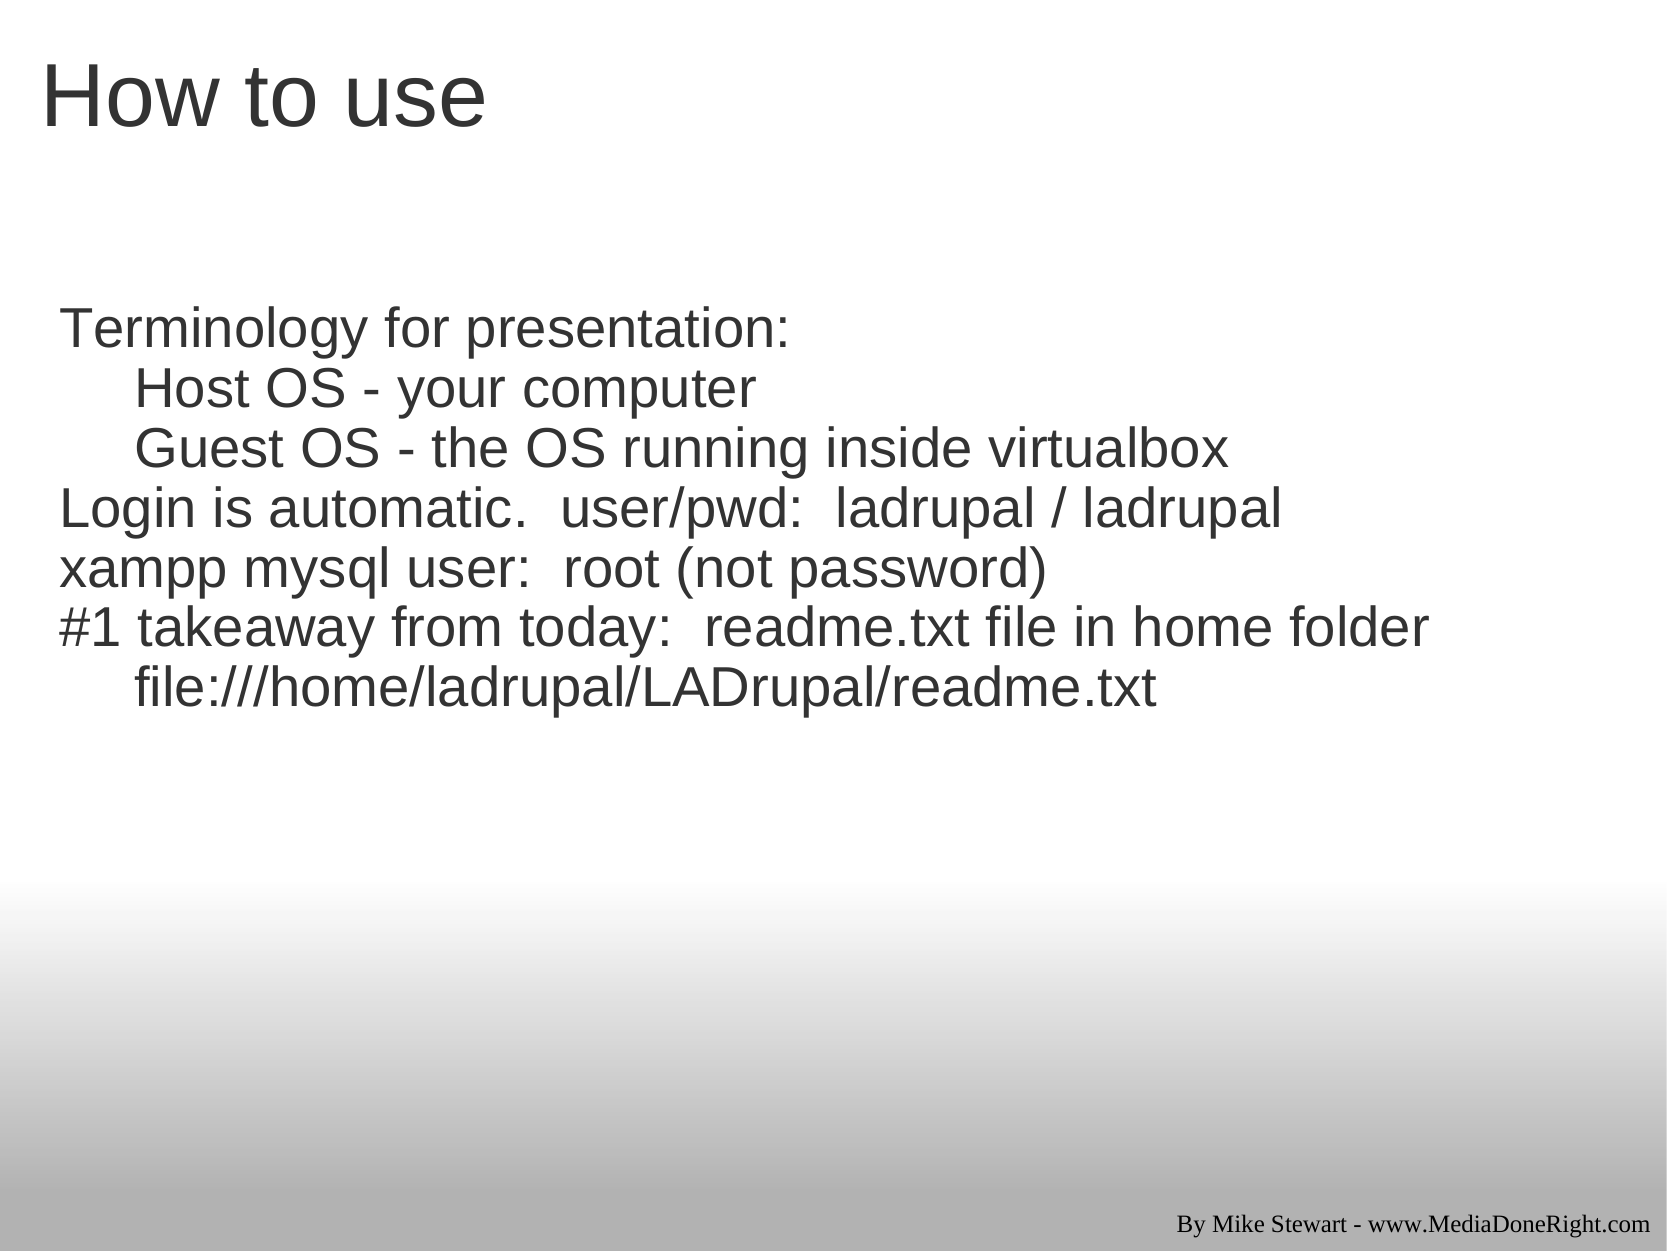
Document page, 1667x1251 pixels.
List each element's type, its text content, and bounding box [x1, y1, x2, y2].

picture [0, 0, 1667, 1251]
text_box By Mike Stewart - www.MediaDoneRight.com [1162, 1200, 1666, 1246]
list Terminology for presentation: Host OS - your computer Guest OS - the OS running inside virtualbox Login is automatic. user/pwd: ladrupal / ladrupal xampp mysql user: root (not password) #1 takeaway from today: readme.txt file in home folder file:///home/ladrupal/LADrupal/readme.txt [40, 300, 1627, 1201]
title How to use [40, 50, 1627, 201]
